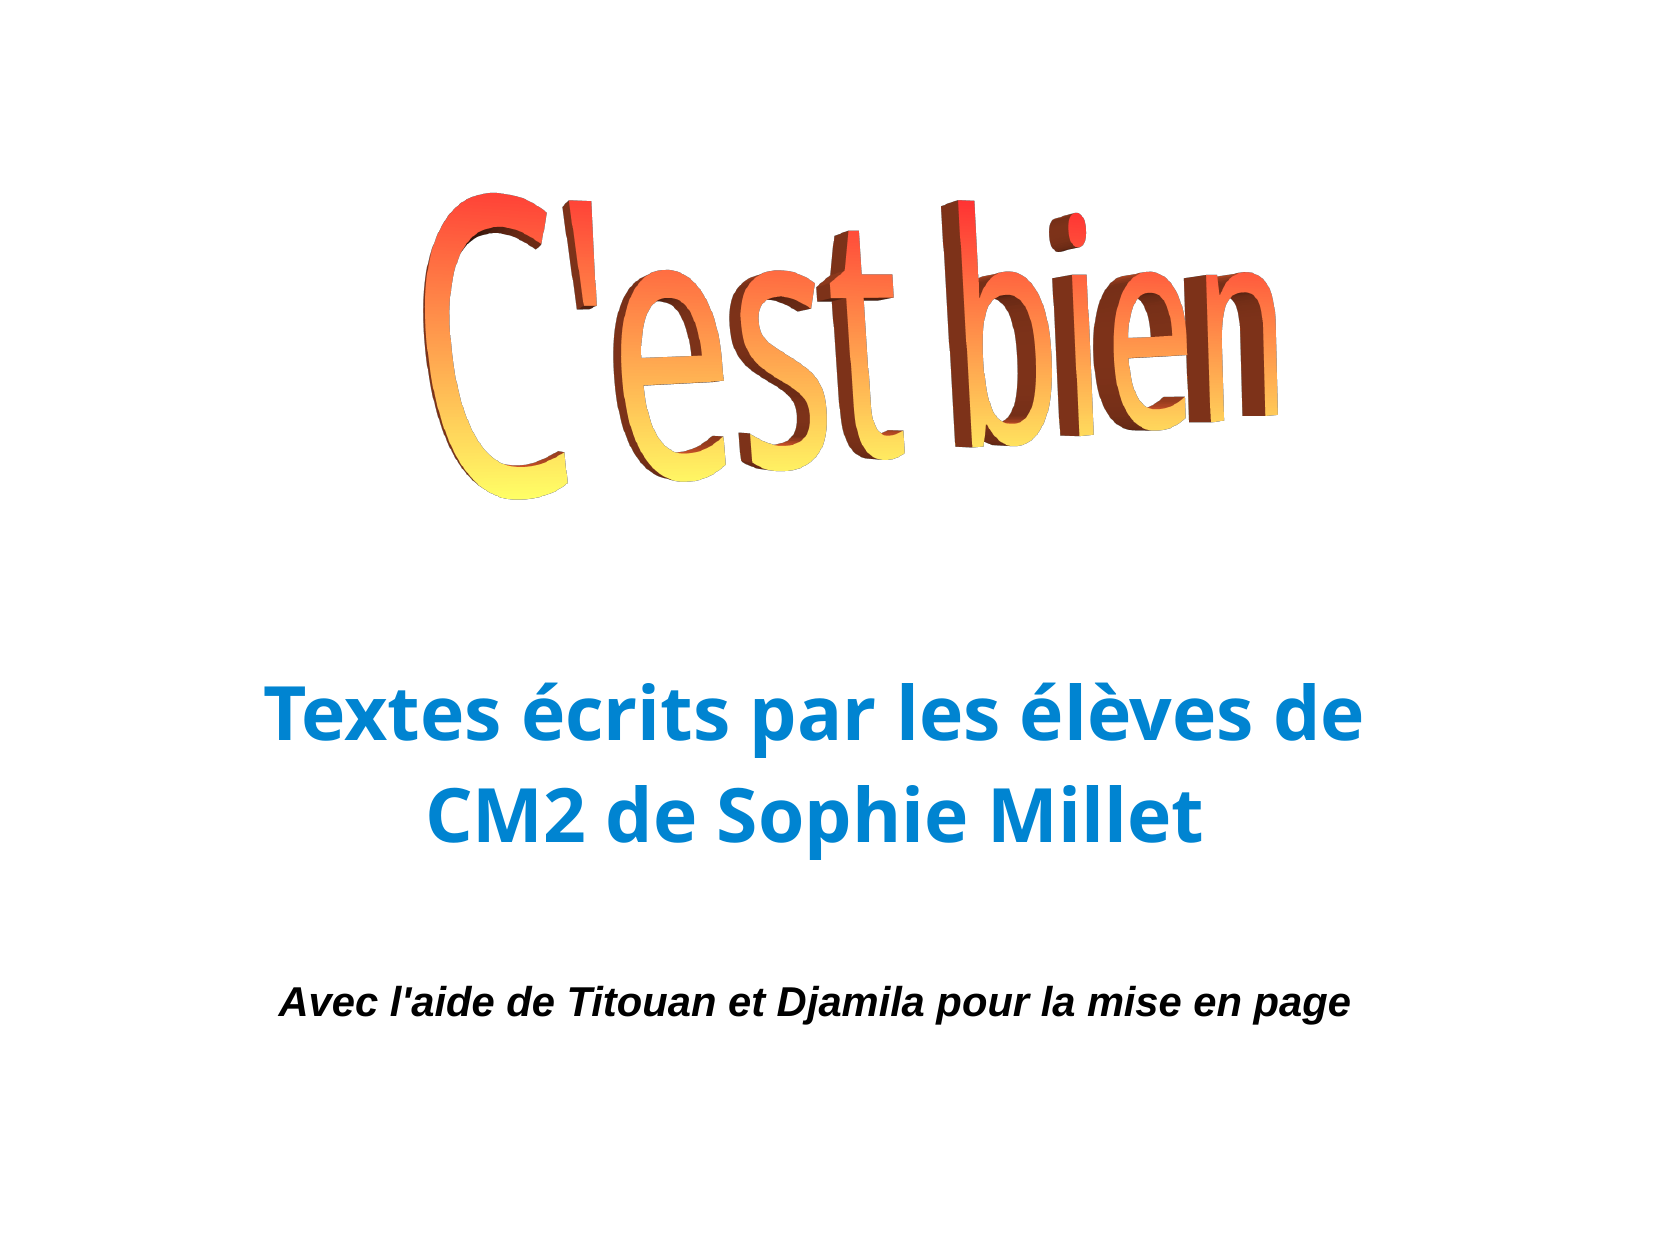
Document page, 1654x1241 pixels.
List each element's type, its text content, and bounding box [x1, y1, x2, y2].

text_box Textes écrits par les élèves de CM2 de Sophie Millet Avec l'aide de Titouan et Djamila pour la mise en page [188, 652, 1441, 1040]
